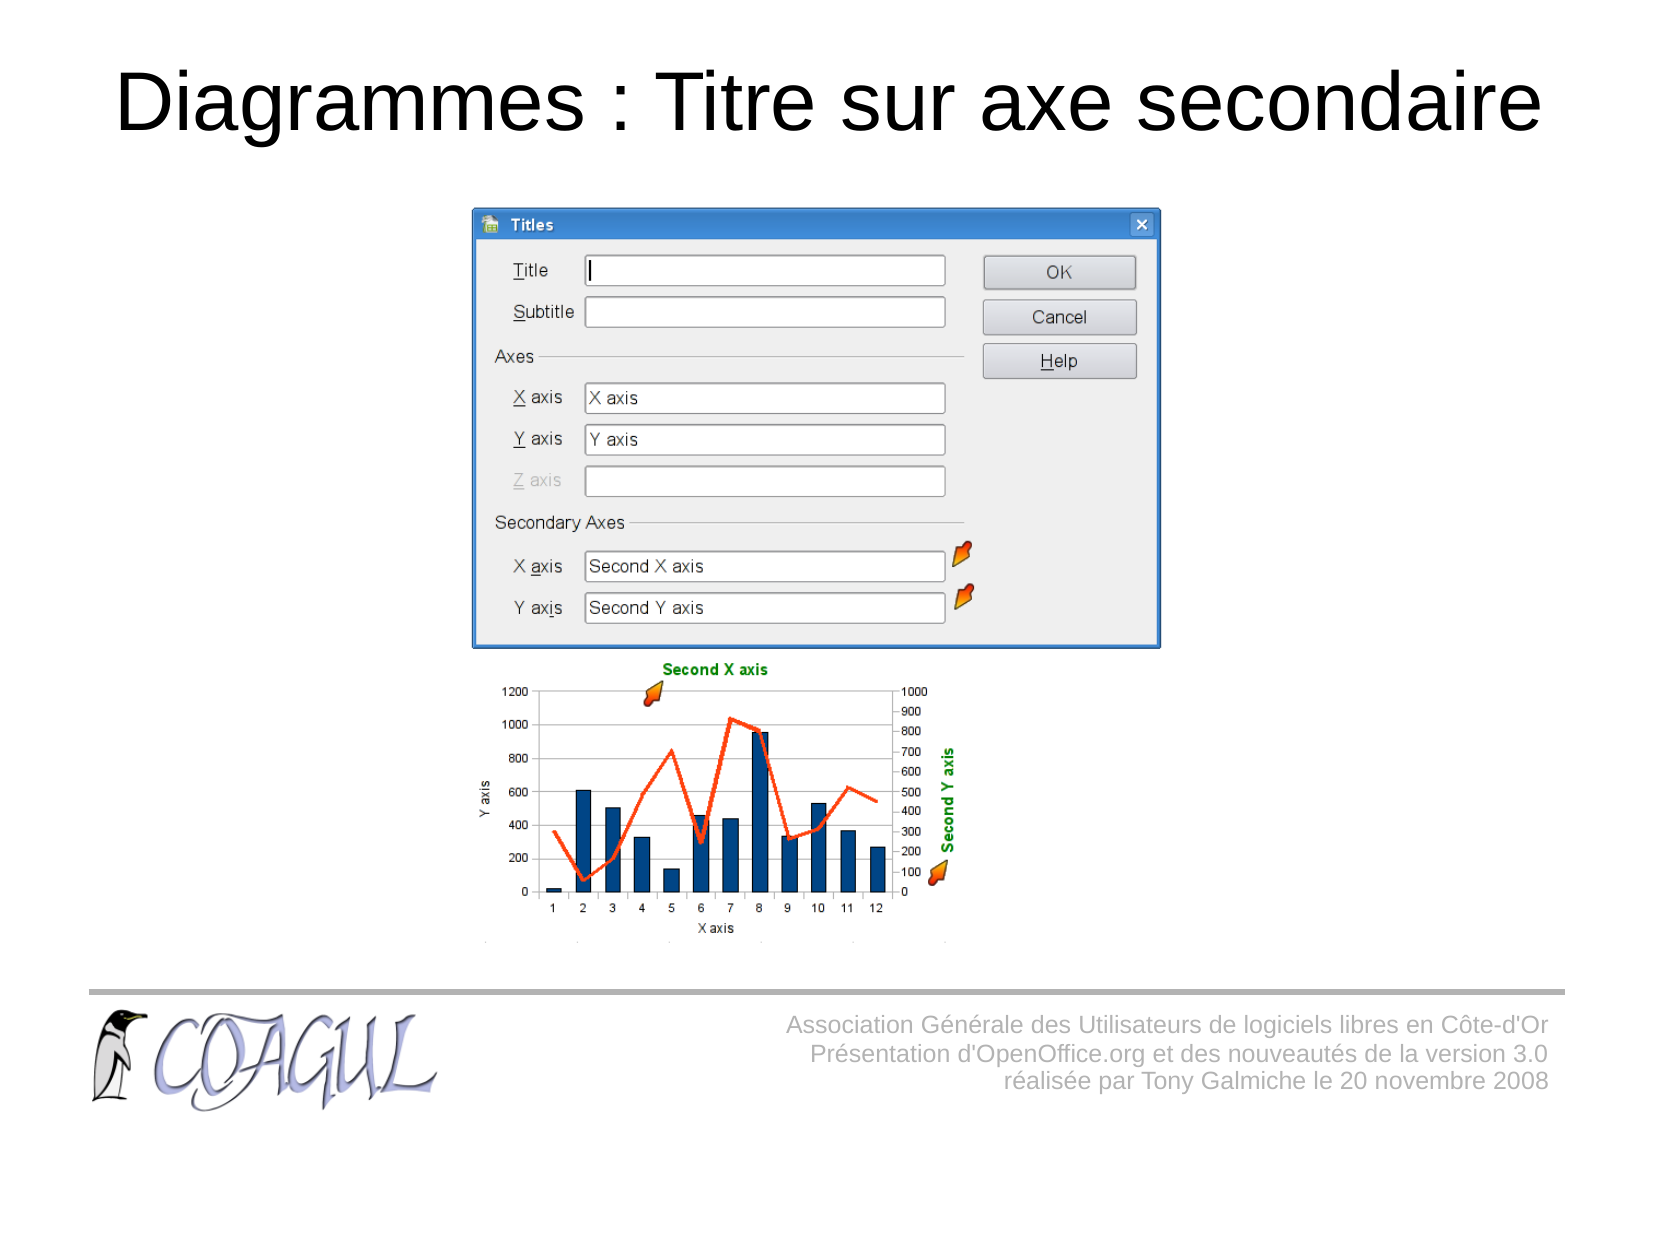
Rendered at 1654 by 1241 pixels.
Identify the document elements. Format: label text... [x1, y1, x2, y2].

picture [88, 1006, 443, 1117]
picture [450, 200, 1182, 945]
title Diagrammes : Titre sur axe secondaire [88, 25, 1571, 178]
